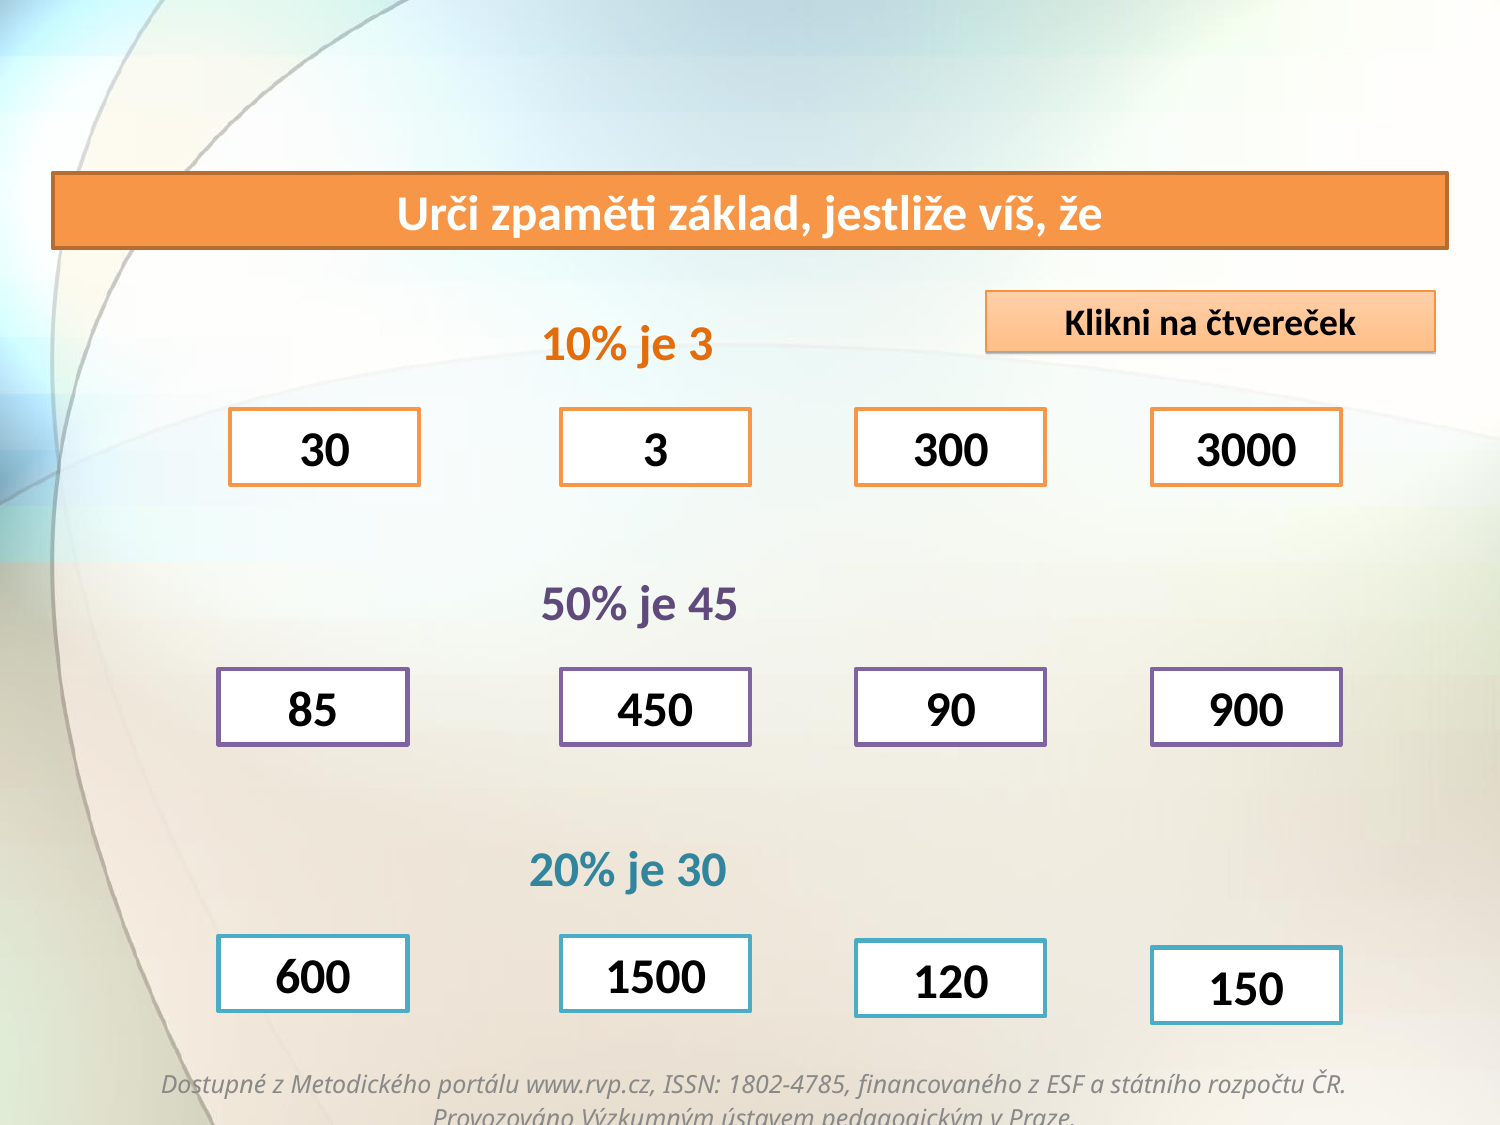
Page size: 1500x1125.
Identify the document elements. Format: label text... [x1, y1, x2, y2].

text_box 85 [218, 668, 408, 745]
text_box 50% je 45 [525, 562, 857, 639]
text_box 1500 [561, 935, 751, 1012]
text_box 30 [230, 408, 420, 485]
text_box 90 [856, 668, 1046, 745]
text_box 900 [1151, 668, 1341, 745]
text_box 600 [218, 935, 408, 1012]
text_box 150 [1151, 947, 1341, 1024]
text_box 20% je 30 [513, 829, 845, 906]
text_box 300 [856, 408, 1046, 485]
text_box 450 [561, 668, 751, 745]
text_box 10% je 3 [525, 302, 833, 379]
text_box 3 [561, 408, 751, 485]
text_box 120 [856, 940, 1046, 1017]
text_box 3000 [1151, 408, 1341, 485]
text_box Klikni na čtvereček [986, 290, 1436, 352]
text_box Urči zpaměti základ, jestliže víš, že [53, 172, 1447, 249]
